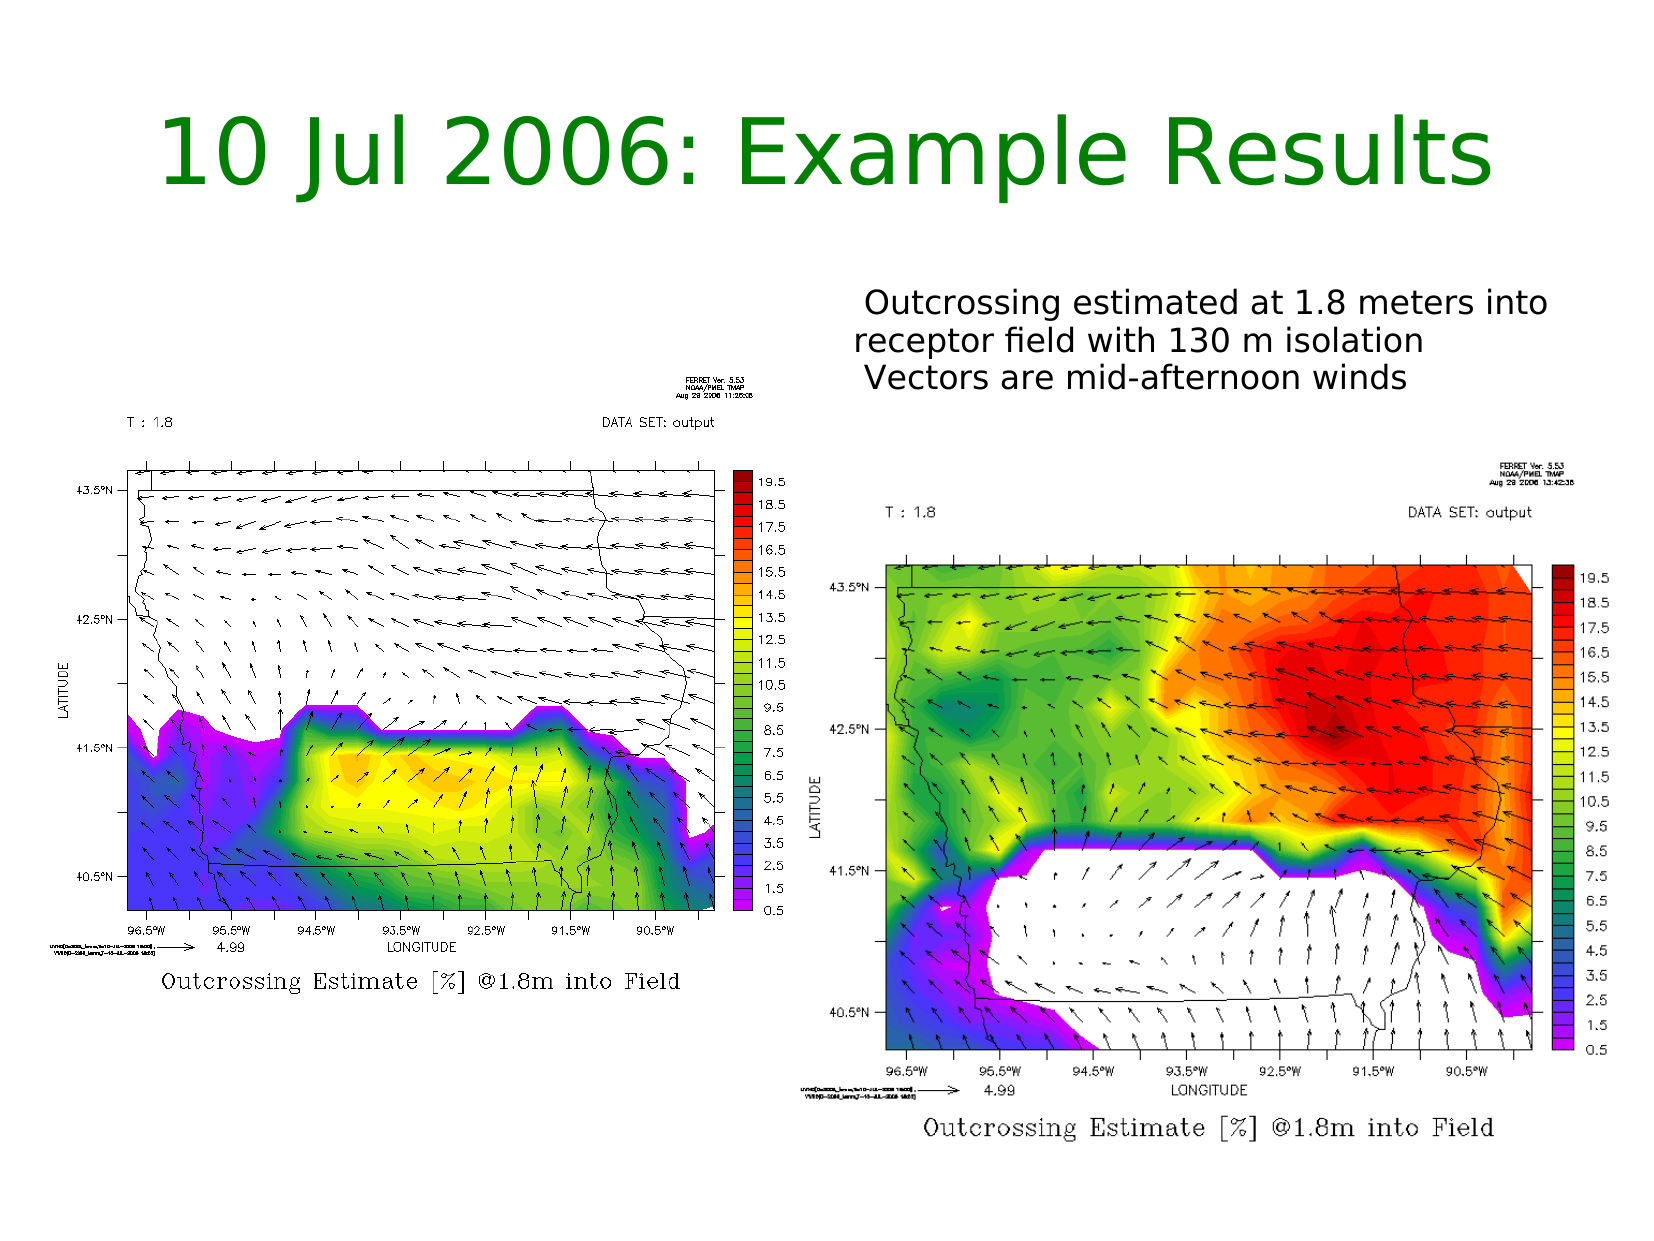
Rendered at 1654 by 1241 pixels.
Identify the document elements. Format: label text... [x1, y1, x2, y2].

picture [39, 368, 788, 1013]
picture [789, 453, 1613, 1163]
text_box Outcrossing estimated at 1.8 meters into receptor field with 130 m isolation Vectors are mid-afternoon winds [839, 277, 1613, 404]
title 10 Jul 2006: Example Results [82, 49, 1571, 257]
